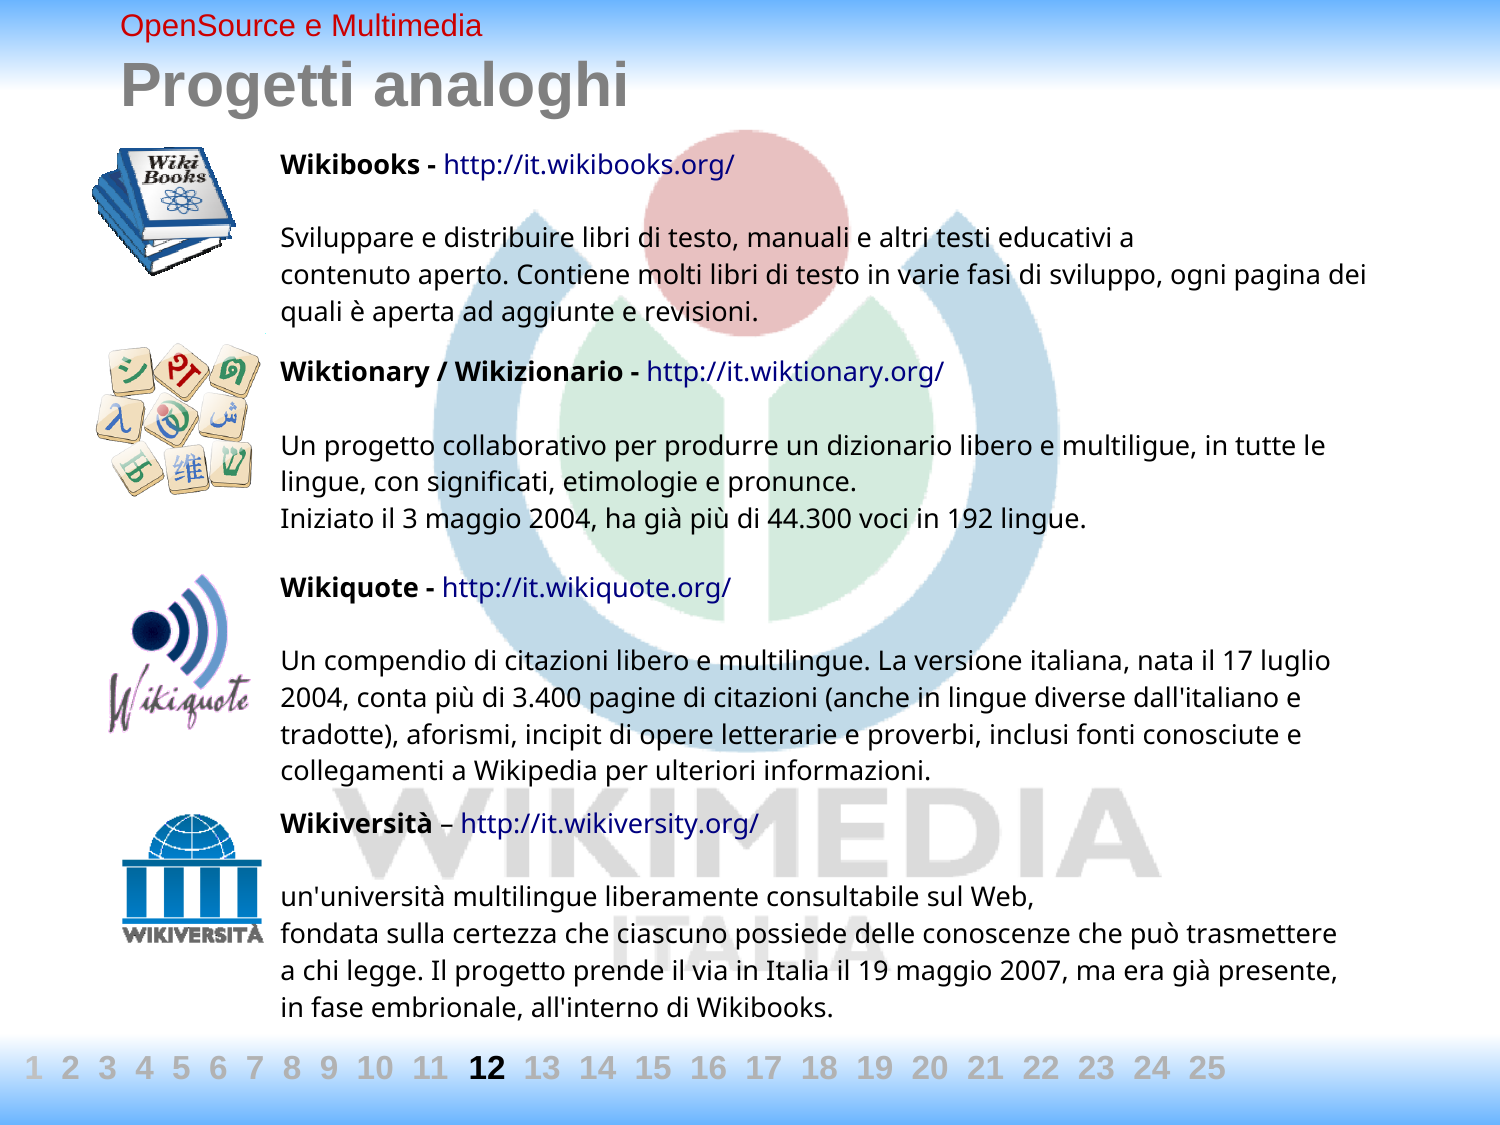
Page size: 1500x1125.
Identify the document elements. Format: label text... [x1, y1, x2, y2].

text_box [0, 1034, 1500, 1125]
text_box [0, 0, 1500, 91]
text_box Wikiquote - http://it.wikiquote.org/ Un compendio di citazioni libero e multilingue. La versione italiana, nata il 17 luglio 2004, conta più di 3.400 pagine di citazioni (anche in lingue diverse dall'italiano e tradotte), aforismi, incipit di opere letterarie e proverbi, inclusi fonti conosciute e collegamenti a Wikipedia per ulteriori informazioni. [265, 561, 1388, 793]
text_box Progetti analoghi [120, 50, 1479, 120]
text_box Wikibooks - http://it.wikibooks.org/ Sviluppare e distribuire libri di testo, manuali e altri testi educativi a contenuto aperto. Contiene molti libri di testo in varie fasi di sviluppo, ogni pagina dei quali è aperta ad aggiunte e revisioni. [265, 138, 1388, 316]
text_box OpenSource e Multimedia [120, 7, 1479, 43]
text_box Wikiversità – http://it.wikiversity.org/ un'università multilingue liberamente consultabile sul Web, fondata sulla certezza che ciascuno possiede delle conoscenze che può trasmettere a chi legge. Il progetto prende il via in Italia il 19 maggio 2007, ma era già presente, in fase embrionale, all'interno di Wikibooks. [265, 797, 1359, 994]
text_box Wiktionary / Wikizionario - http://it.wiktionary.org/ Un progetto collaborativo per produrre un dizionario libero e multiligue, in tutte le lingue, con significati, etimologie e pronunce. Iniziato il 3 maggio 2004, ha già più di 44.300 voci in 192 lingue. [265, 345, 1388, 532]
picture [75, 91, 1426, 1034]
text_box 1 2 3 4 5 6 7 8 9 10 11 12 13 14 15 16 17 18 19 20 21 22 23 24 25 [24, 1049, 1267, 1087]
